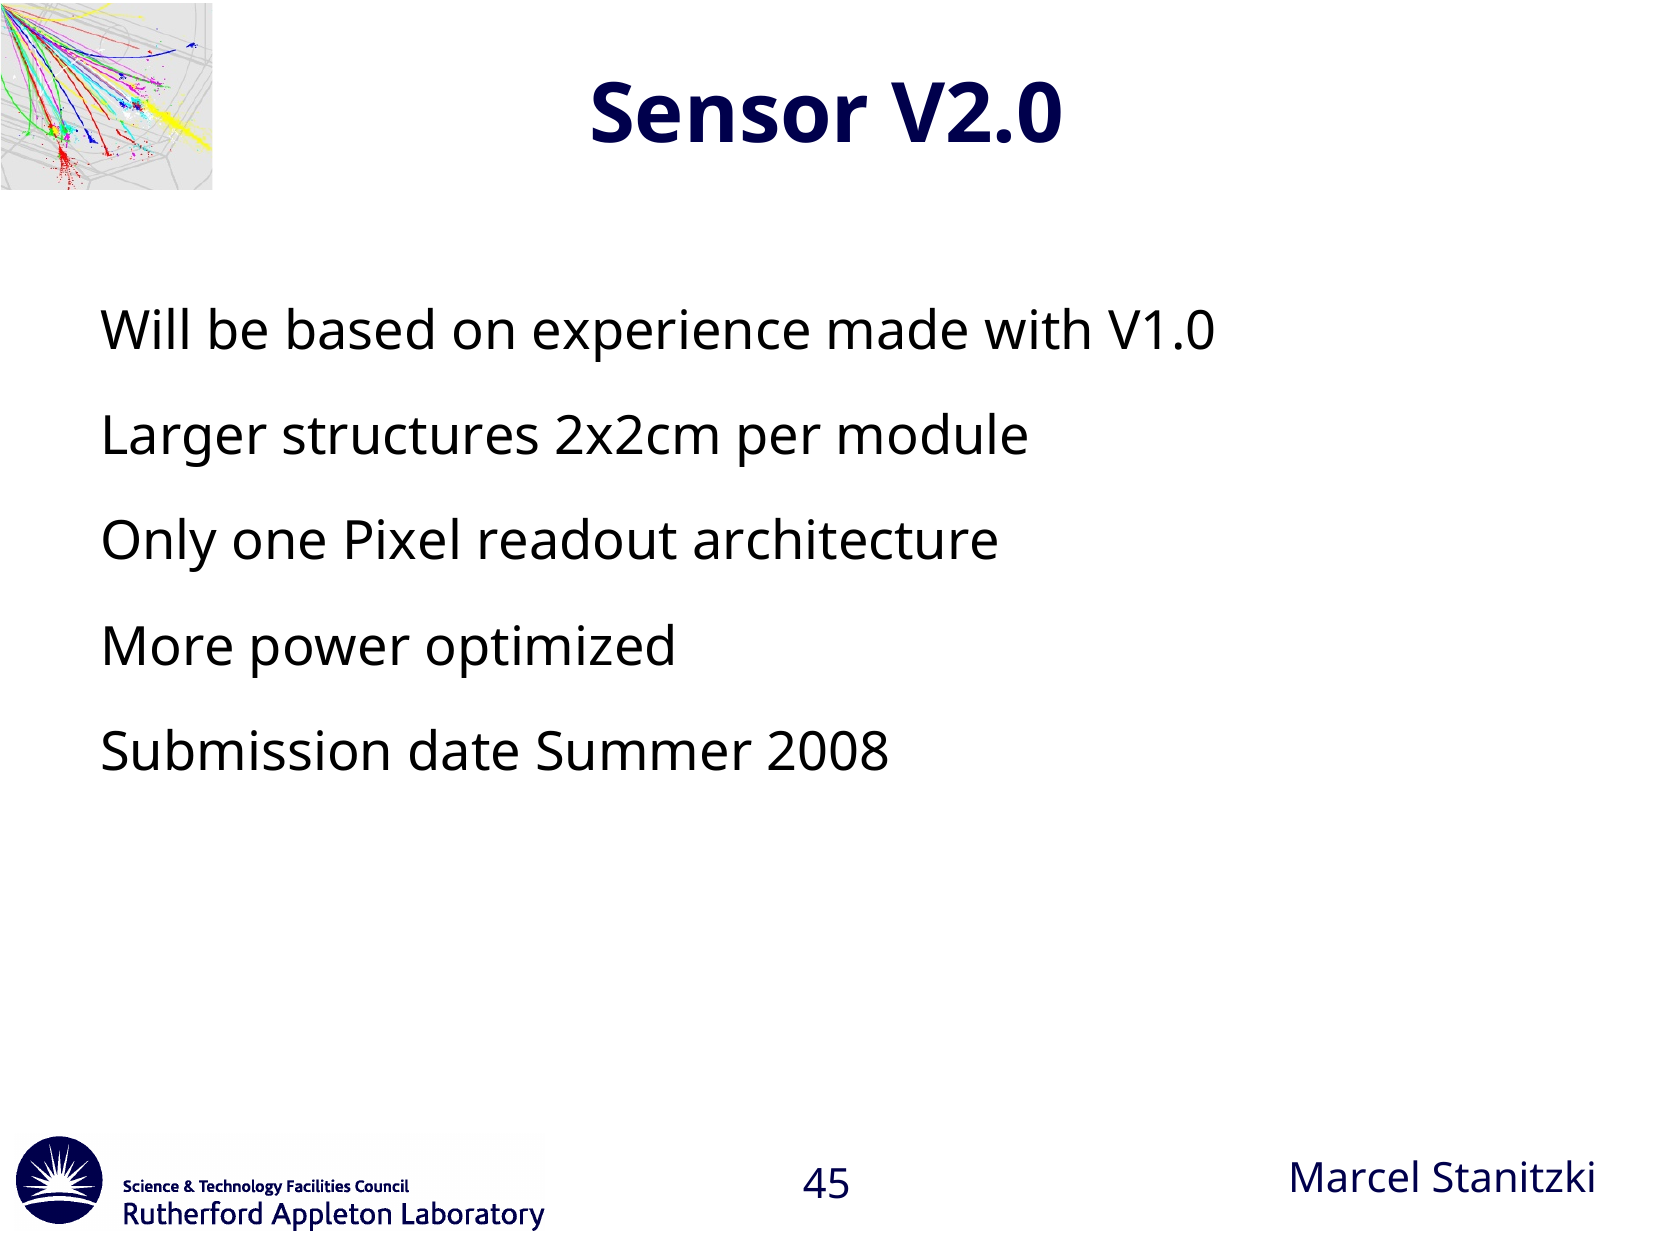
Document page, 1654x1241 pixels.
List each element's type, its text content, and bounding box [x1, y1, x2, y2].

picture [0, 3, 213, 190]
list Will be based on experience made with V1.0 Larger structures 2x2cm per module Only one Pixel readout architecture More power optimized Submission date Summer 2008 [82, 290, 1571, 1094]
title Sensor V2.0 [203, 12, 1451, 206]
picture [14, 1133, 545, 1231]
